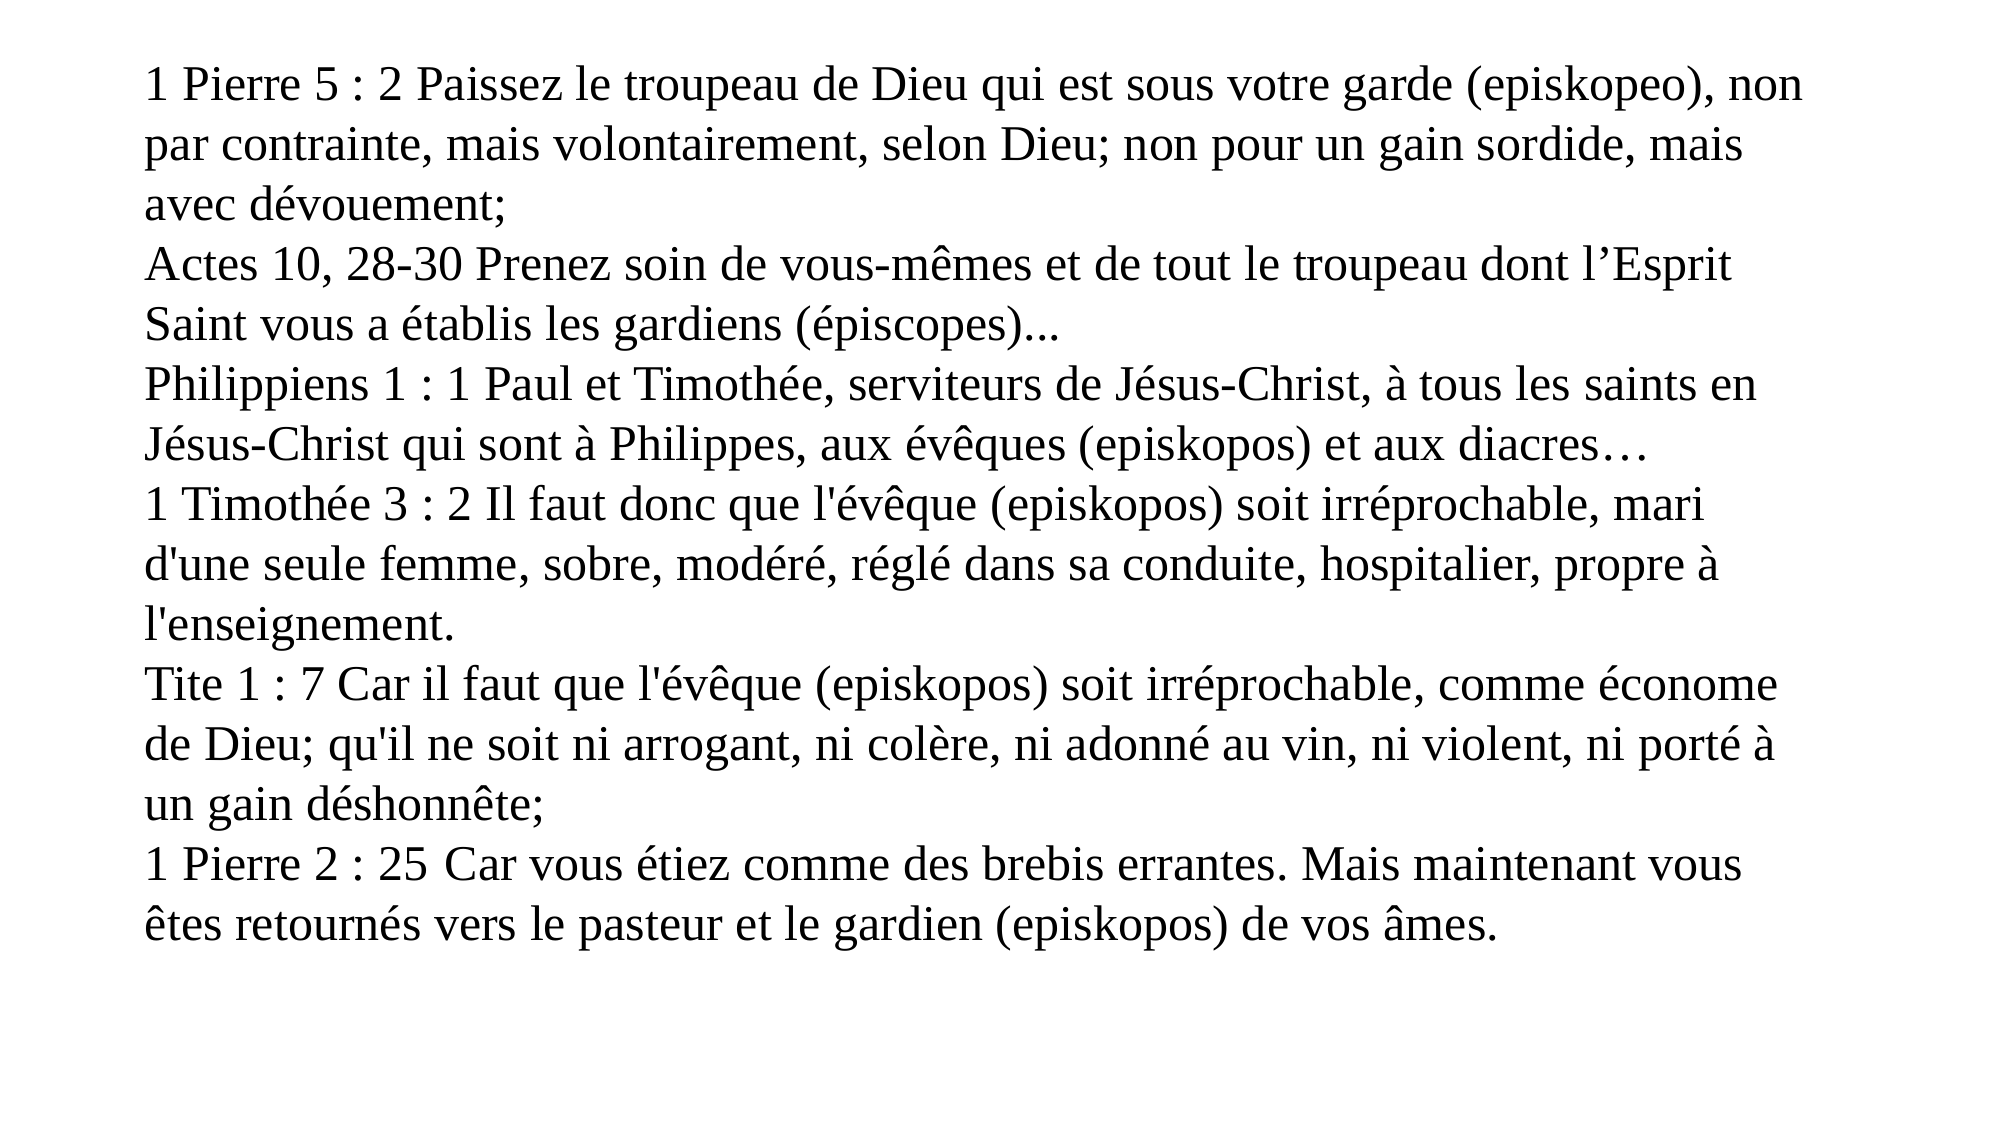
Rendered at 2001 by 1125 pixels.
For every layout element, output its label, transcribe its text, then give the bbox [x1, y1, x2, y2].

text_box 1 Pierre 5 : 2 Paissez le troupeau de Dieu qui est sous votre garde (episkopeo), non par contrainte, mais volontairement, selon Dieu; non pour un gain sordide, mais avec dévouement; Actes 10, 28-30 Prenez soin de vous-mêmes et de tout le troupeau dont l’Esprit Saint vous a établis les gardiens (épiscopes)... Philippiens 1 : 1 Paul et Timothée, serviteurs de Jésus-Christ, à tous les saints en Jésus-Christ qui sont à Philippes, aux évêques (episkopos) et aux diacres… 1 Timothée 3 : 2 Il faut donc que l'évêque (episkopos) soit irréprochable, mari d'une seule femme, sobre, modéré, réglé dans sa conduite, hospitalier, propre à l'enseignement. Tite 1 : 7 Car il faut que l'évêque (episkopos) soit irréprochable, comme économe de Dieu; qu'il ne soit ni arrogant, ni colère, ni adonné au vin, ni violent, ni porté à un gain déshonnête; 1 Pierre 2 : 25 Car vous étiez comme des brebis errantes. Mais maintenant vous êtes retournés vers le pasteur et le gardien (episkopos) de vos âmes. [129, 42, 1838, 967]
